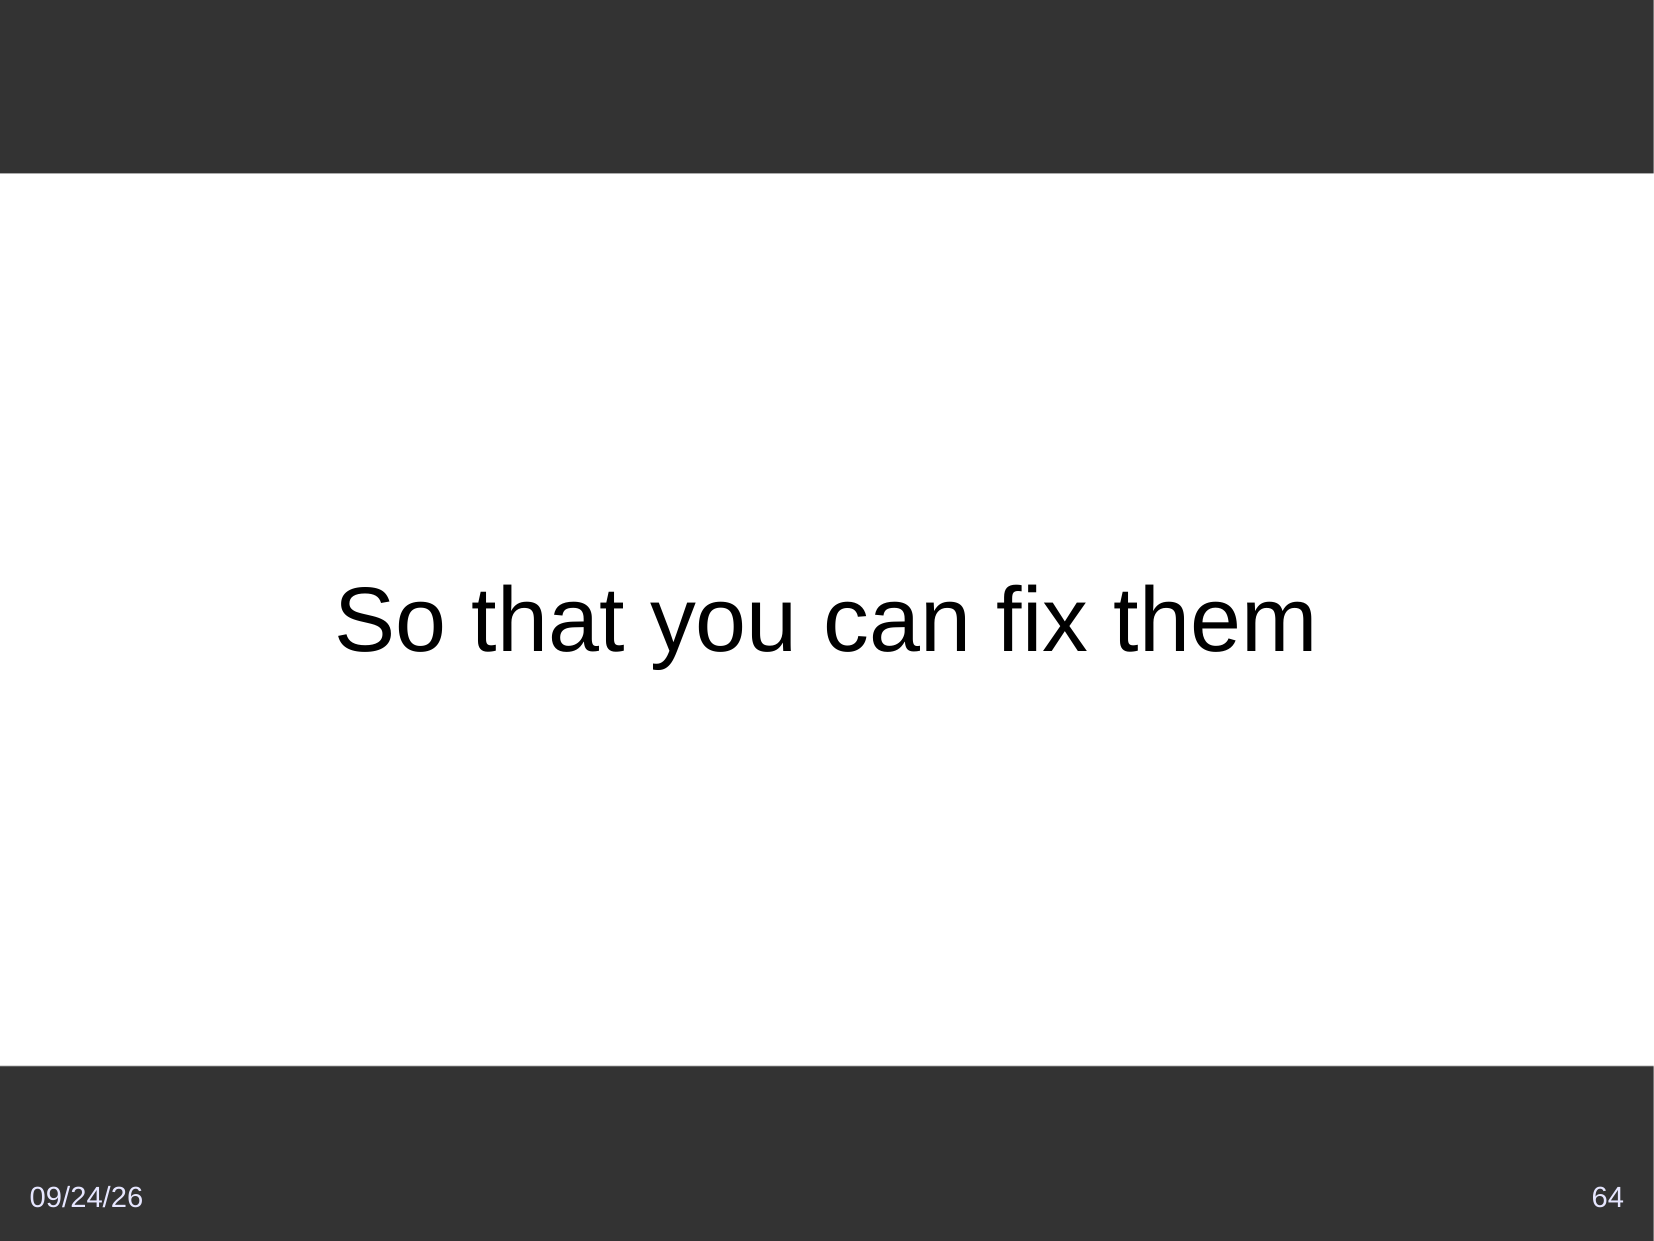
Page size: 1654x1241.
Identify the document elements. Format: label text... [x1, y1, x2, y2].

picture [0, 0, 1654, 1241]
subtitle So that you can fix them [29, 214, 1625, 1027]
